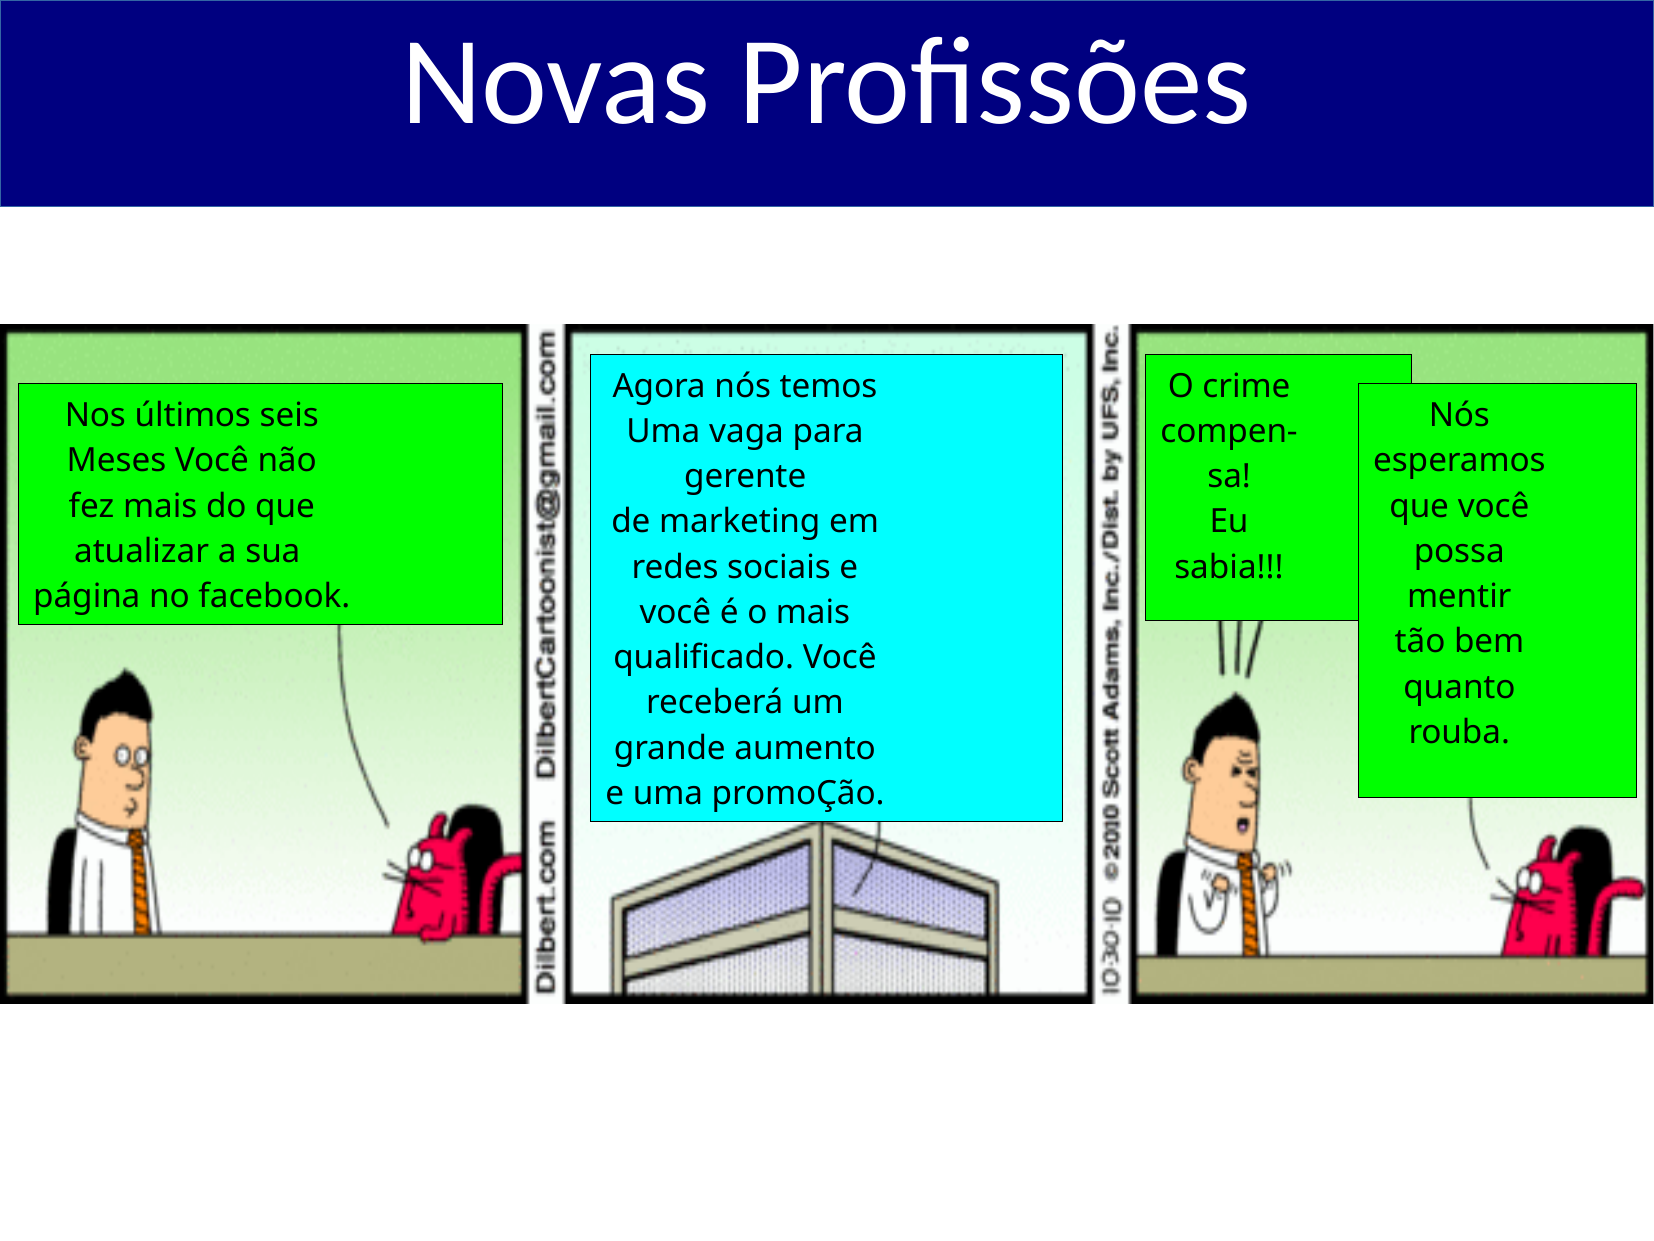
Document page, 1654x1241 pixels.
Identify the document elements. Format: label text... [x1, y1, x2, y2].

picture [0, 324, 1654, 1004]
text_box Nós esperamos que você possa mentir tão bem quanto rouba. [1358, 383, 1637, 798]
text_box Nos últimos seis Meses Você não fez mais do que atualizar a sua página no facebook. [18, 383, 503, 602]
text_box Agora nós temos Uma vaga para gerente de marketing em redes sociais e você é o mais qualificado. Você receberá um grande aumento e uma promoÇão. [590, 354, 1063, 798]
title Novas Profissões [0, 16, 1654, 170]
text_box O crime compen- sa! Eu sabia!!! [1145, 354, 1412, 621]
